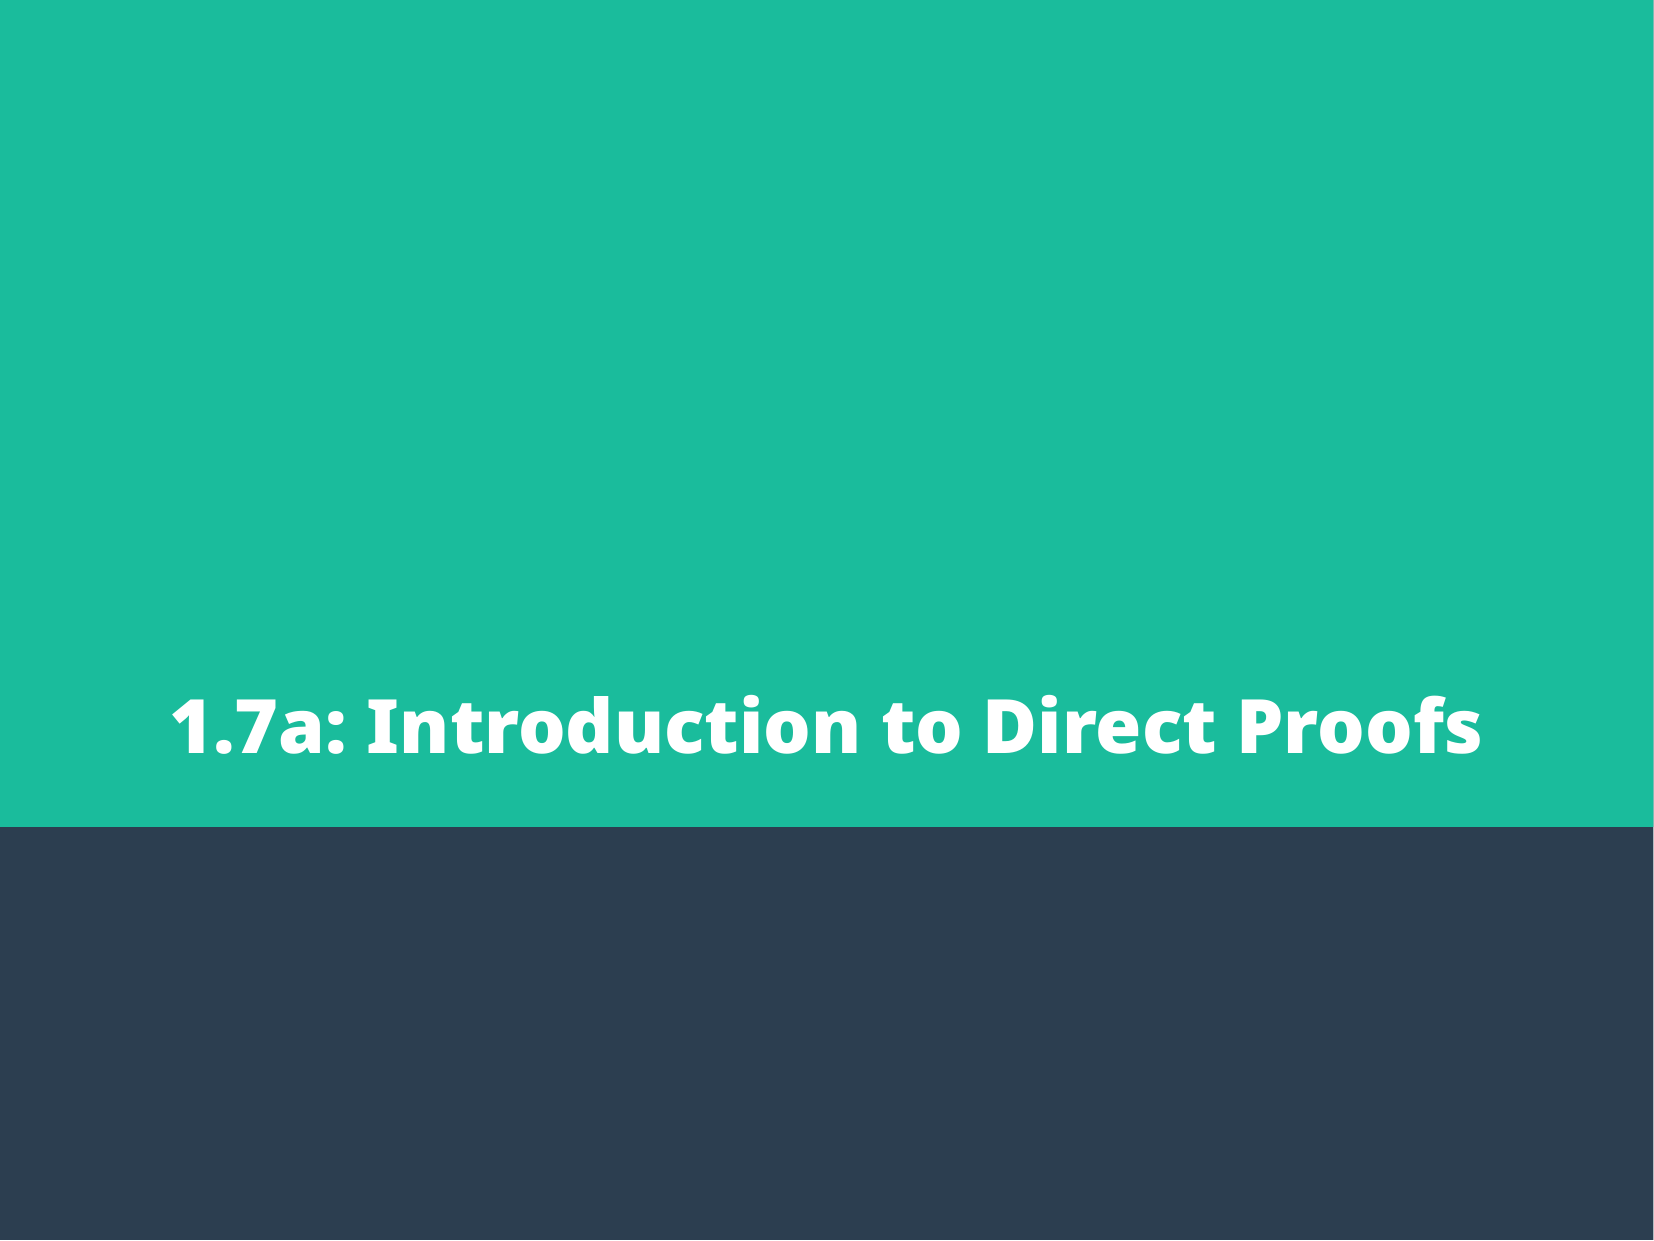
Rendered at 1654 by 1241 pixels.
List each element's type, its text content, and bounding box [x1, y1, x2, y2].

title 1.7a: Introduction to Direct Proofs [59, 620, 1595, 778]
